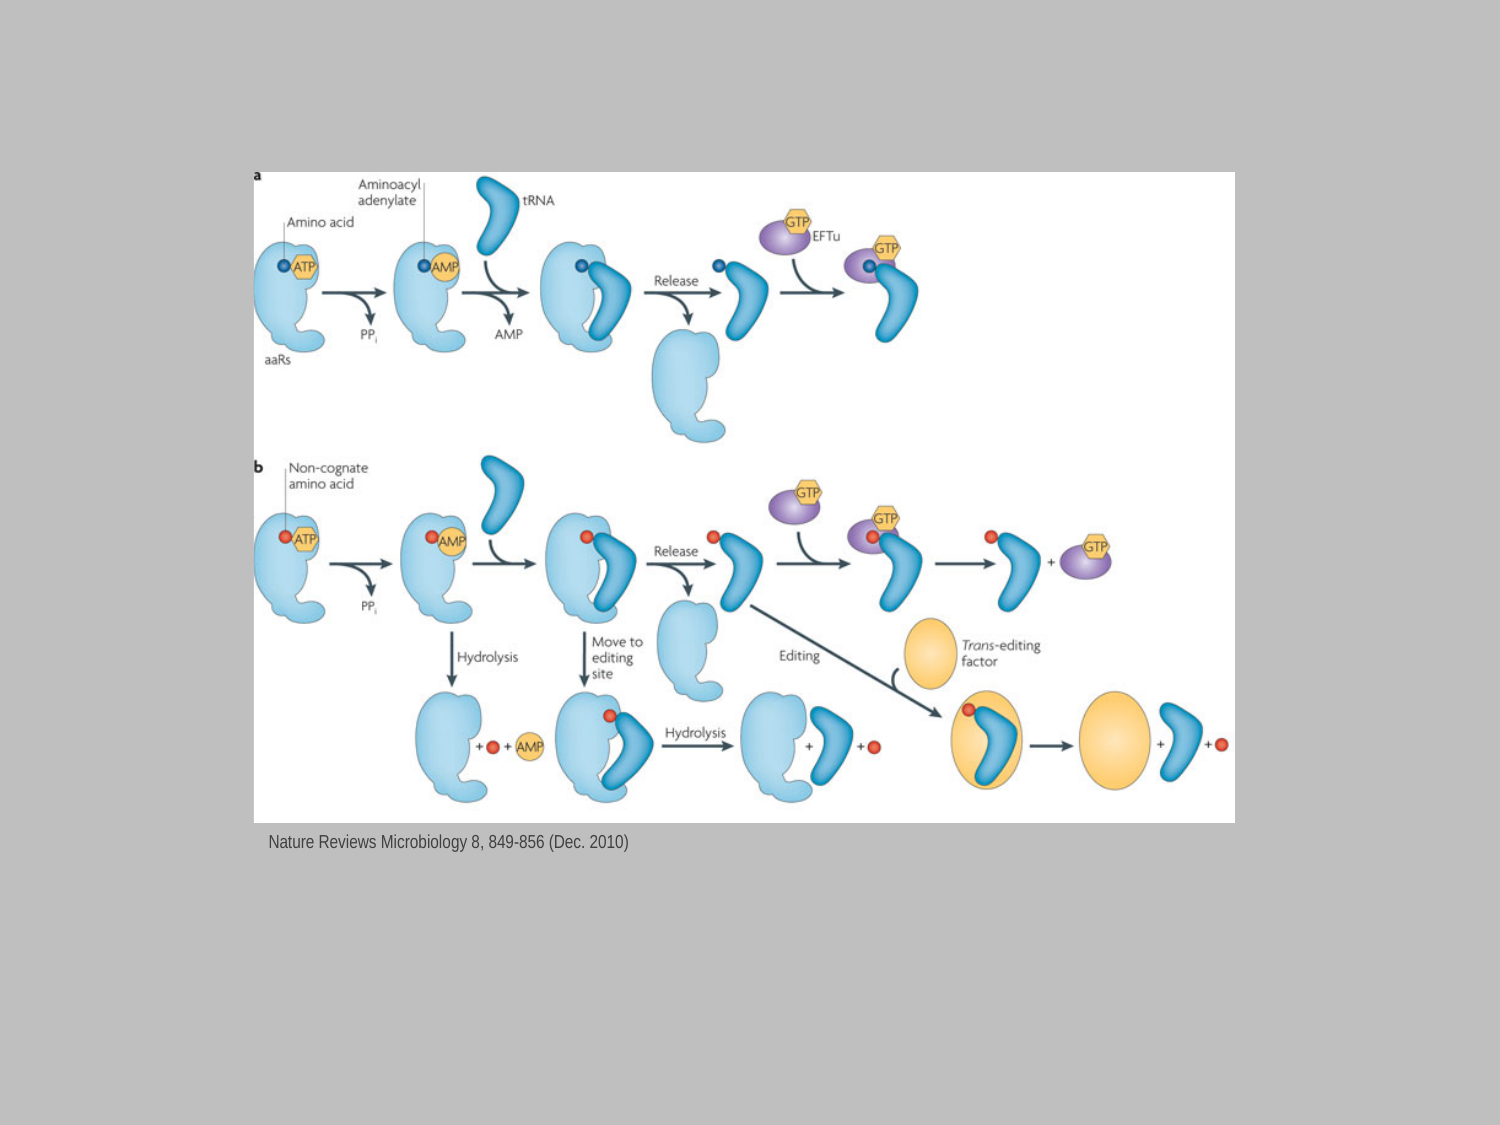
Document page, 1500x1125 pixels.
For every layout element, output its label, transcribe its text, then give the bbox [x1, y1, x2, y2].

text_box Nature Reviews Microbiology 8, 849-856 (Dec. 2010) [253, 822, 1004, 860]
picture [253, 172, 1235, 823]
